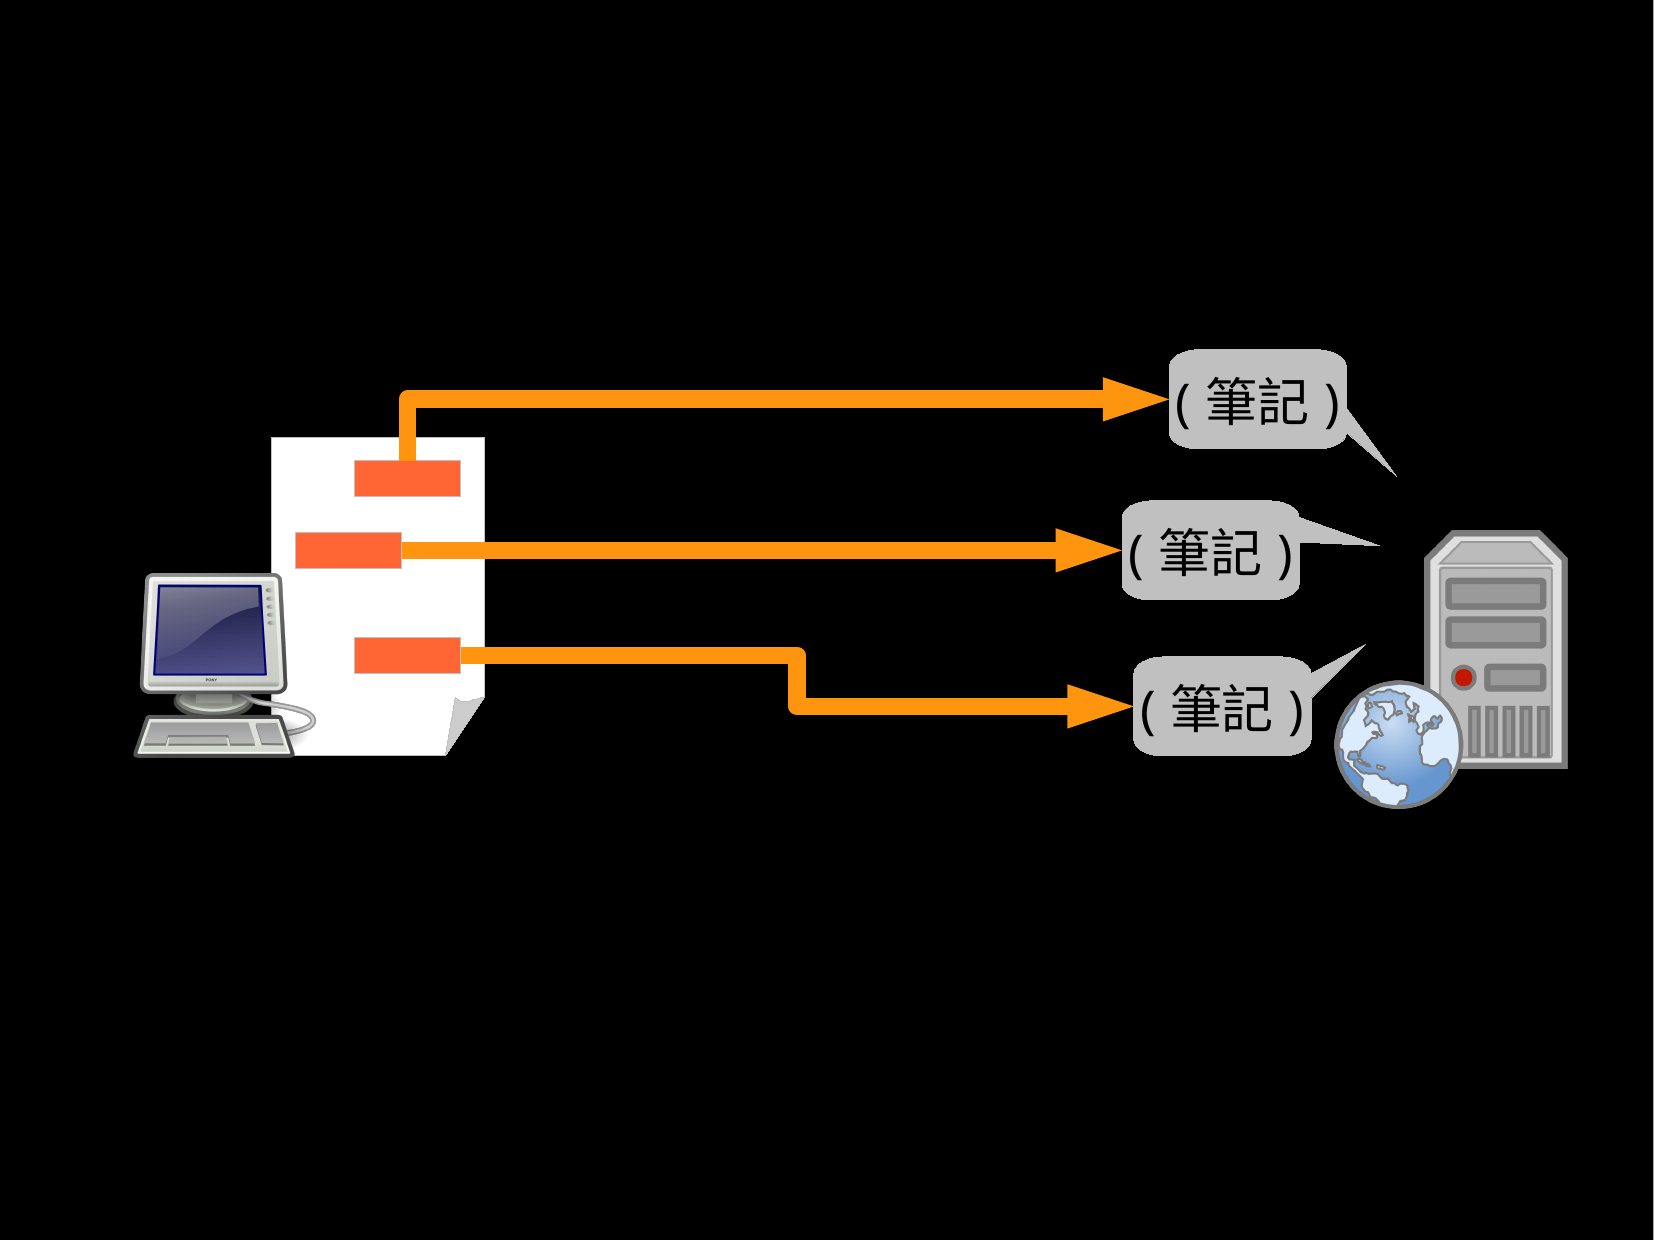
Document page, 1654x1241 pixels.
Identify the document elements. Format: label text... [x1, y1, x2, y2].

picture [125, 568, 319, 762]
text_box (筆記) [1122, 500, 1380, 600]
text_box (筆記) [1133, 644, 1366, 756]
text_box [271, 437, 485, 756]
picture [1334, 530, 1568, 810]
text_box (筆記) [1169, 349, 1397, 477]
